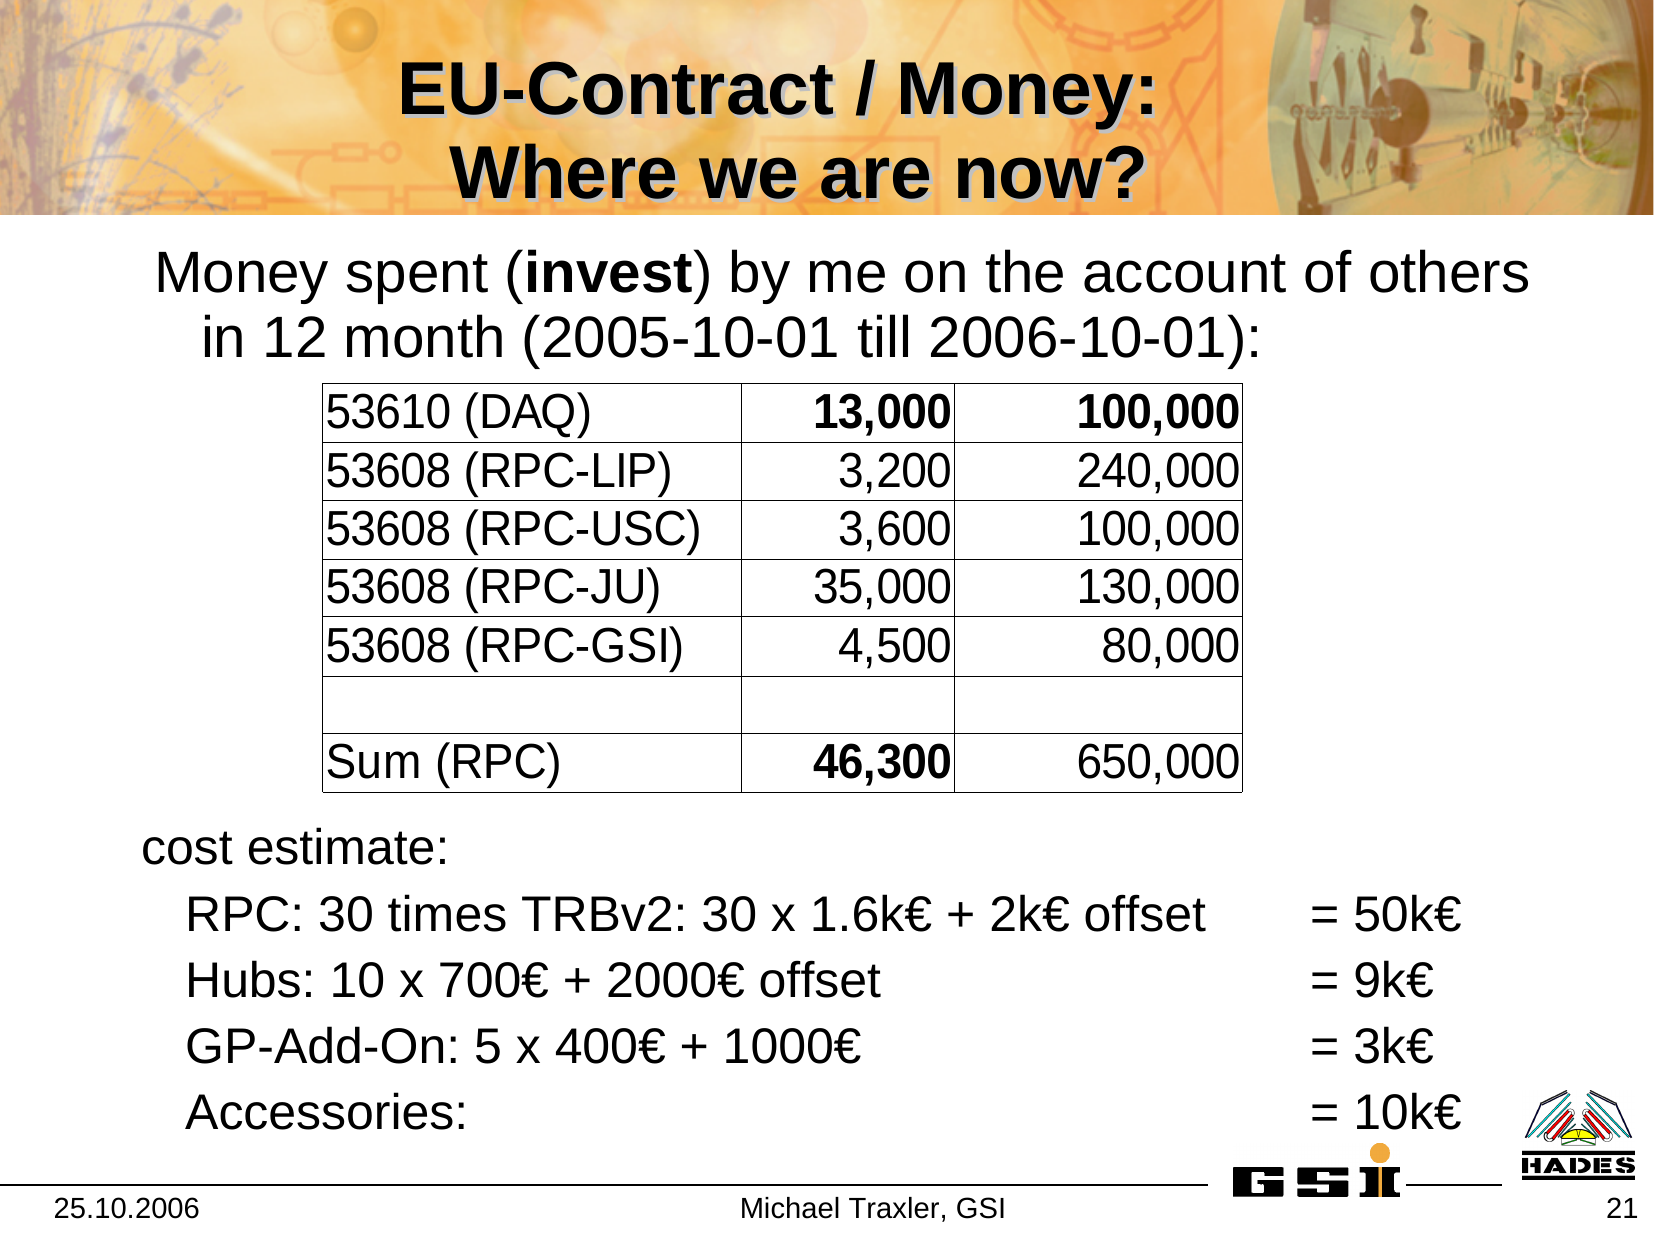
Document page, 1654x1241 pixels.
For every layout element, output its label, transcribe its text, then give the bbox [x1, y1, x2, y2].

list Money spent (invest) by me on the account of others in 12 month (2005-10-01 till 2006-10-01): [79, 239, 1568, 819]
picture [1233, 1143, 1400, 1197]
title EU-Contract / Money: Where we are now? [96, 27, 1502, 235]
picture [0, 0, 1654, 215]
list cost estimate: RPC: 30 times TRBv2: 30 x 1.6k€ + 2k€ offset = 50k€ Hubs: 10 x 700€ + 2000€ offset = 9k€ GP-Add-On: 5 x 400€ + 1000€ = 3k€ Accessories: = 10k€ [65, 819, 1570, 1141]
chart [320, 380, 1245, 819]
picture [1522, 1090, 1635, 1180]
